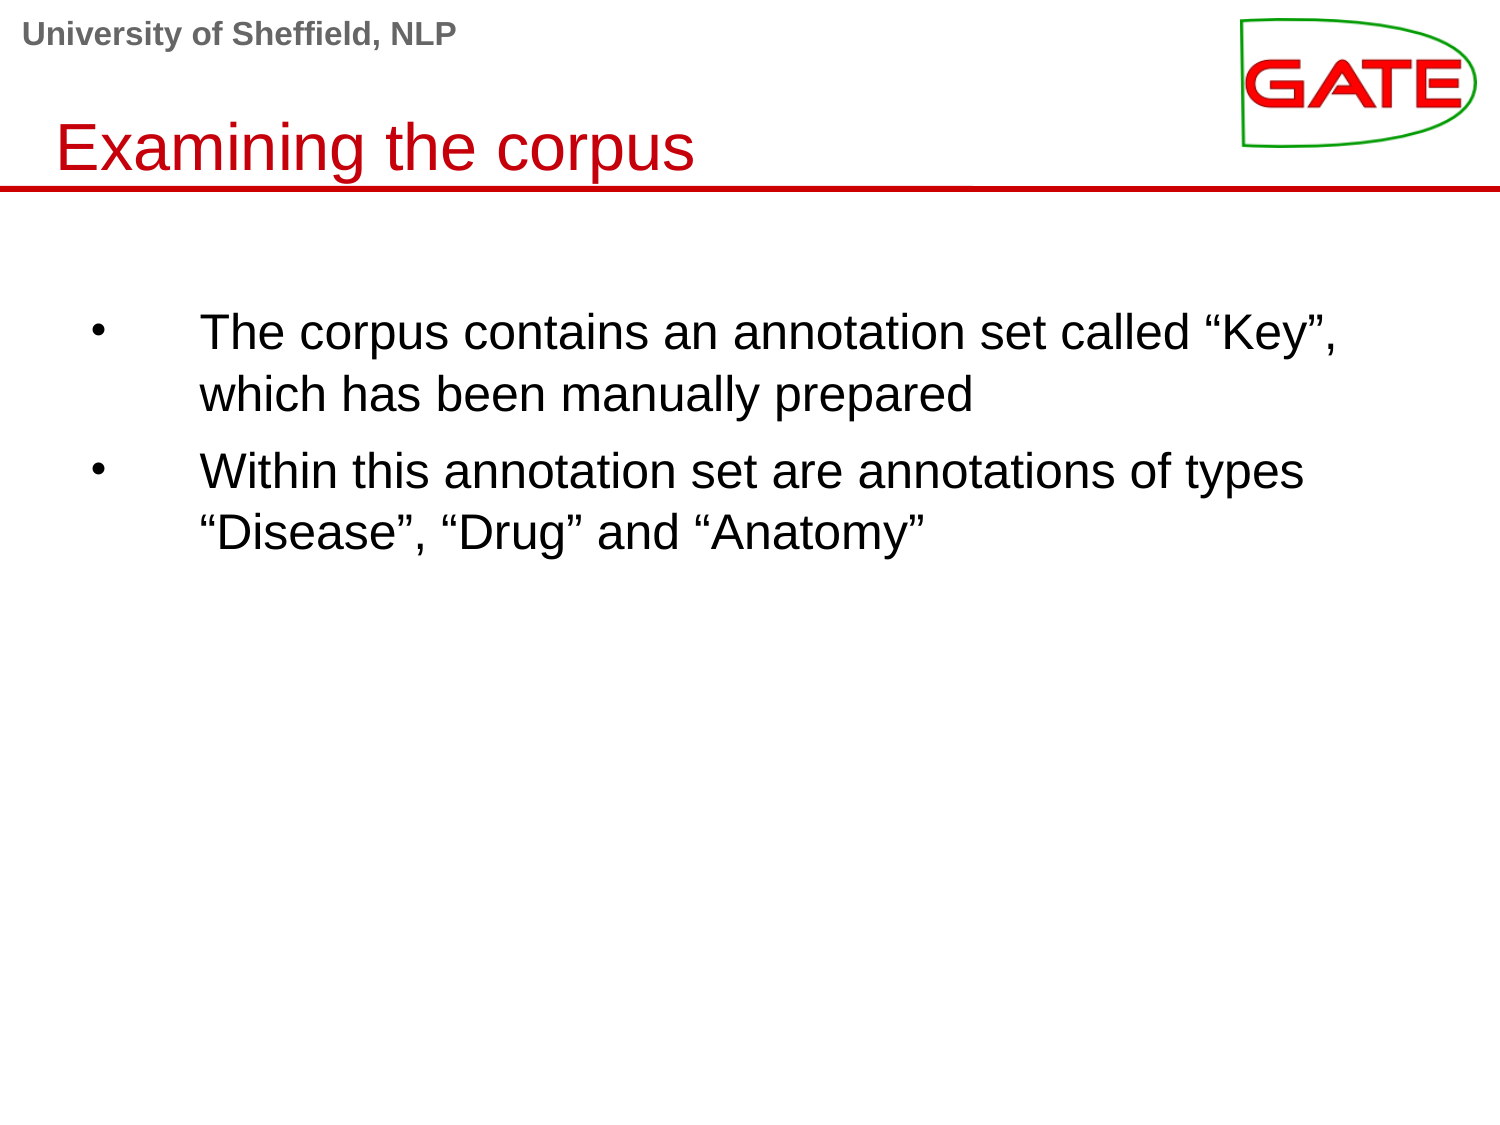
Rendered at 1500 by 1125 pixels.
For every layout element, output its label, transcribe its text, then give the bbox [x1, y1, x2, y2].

picture [1240, 18, 1477, 148]
list The corpus contains an annotation set called “Key”, which has been manually prepared Within this annotation set are annotations of types “Disease”, “Drug” and “Anatomy” [75, 290, 1425, 1034]
title Examining the corpus [41, 30, 1391, 262]
